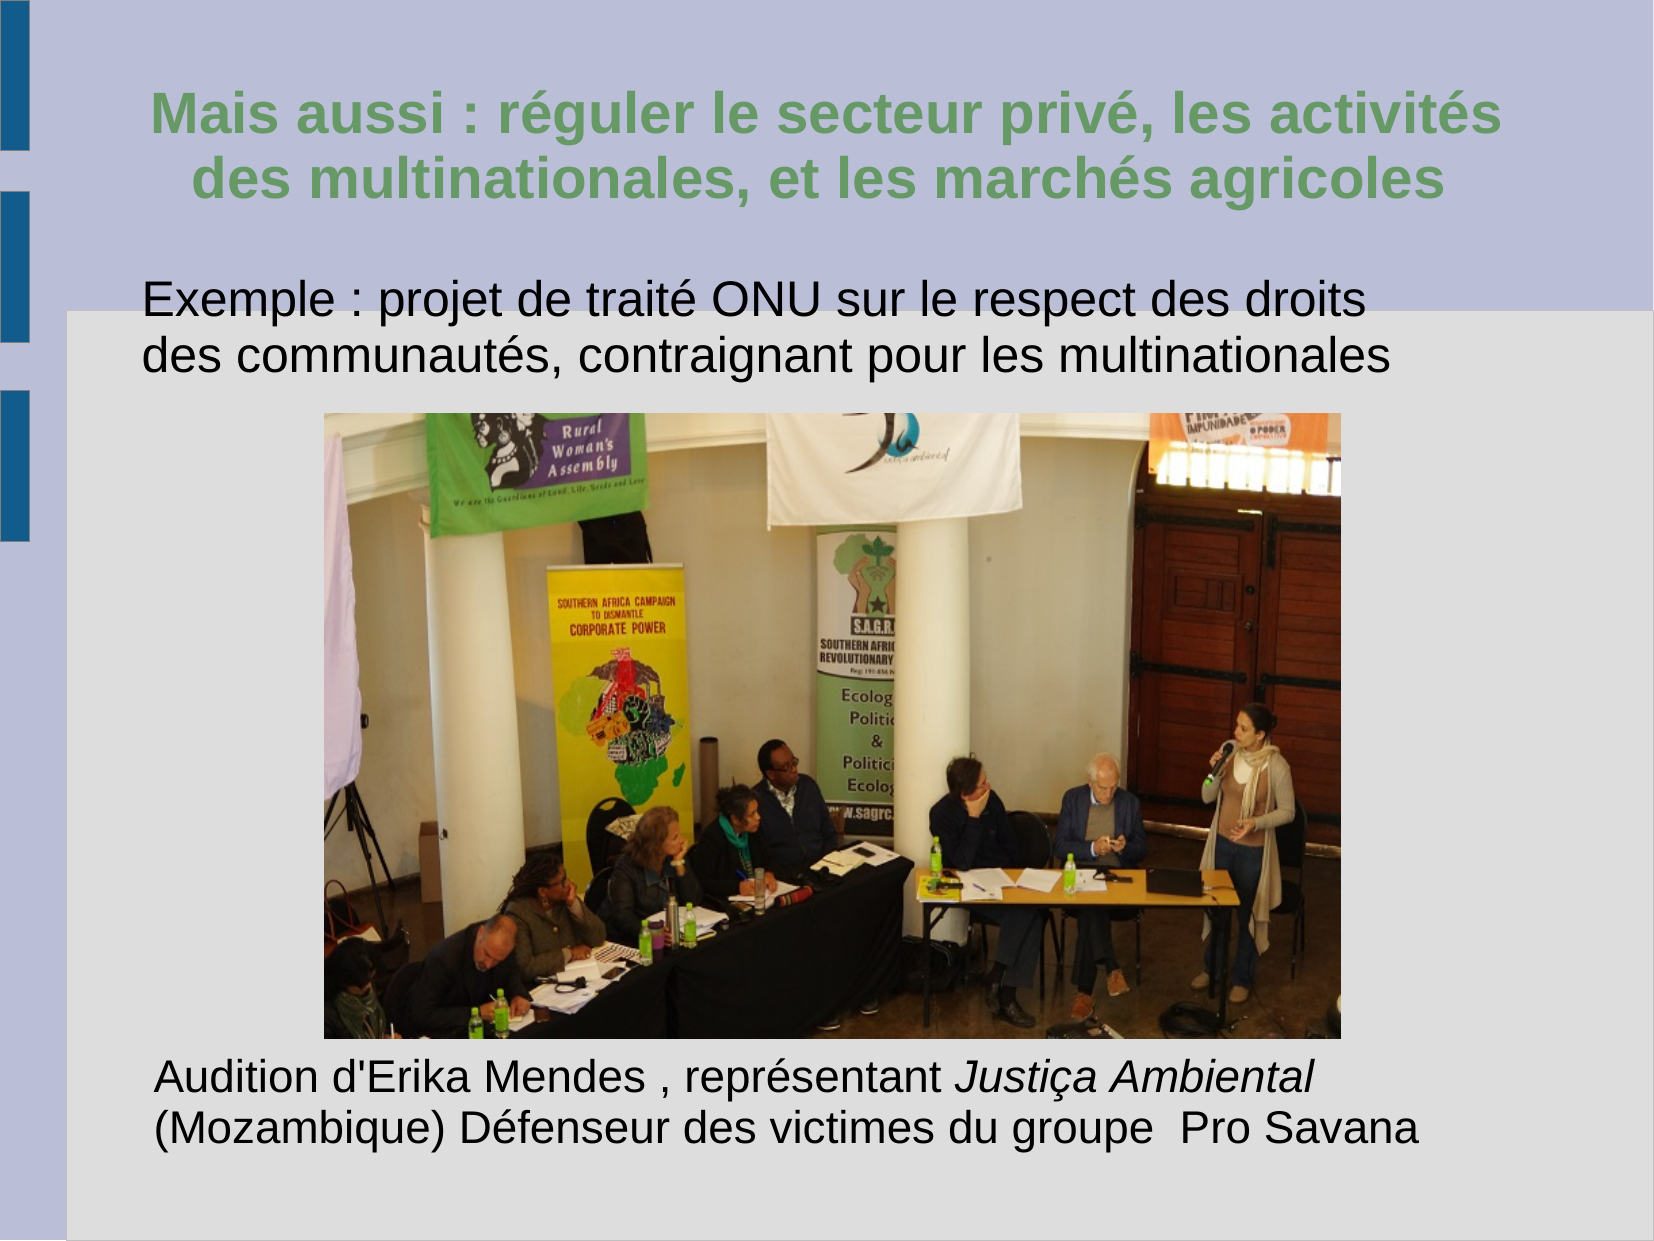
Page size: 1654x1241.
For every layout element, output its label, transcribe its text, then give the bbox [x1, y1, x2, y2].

title Mais aussi : réguler le secteur privé, les activités des multinationales, et les marchés agricoles [121, 46, 1534, 246]
list Exemple : projet de traité ONU sur le respect des droits des communautés, contraignant pour les multinationales [70, 271, 1430, 414]
list Audition d'Erika Mendes , représentant Justiça Ambiental (Mozambique) Défenseur des victimes du groupe Pro Savana [82, 1051, 1595, 1158]
picture [324, 413, 1341, 1039]
